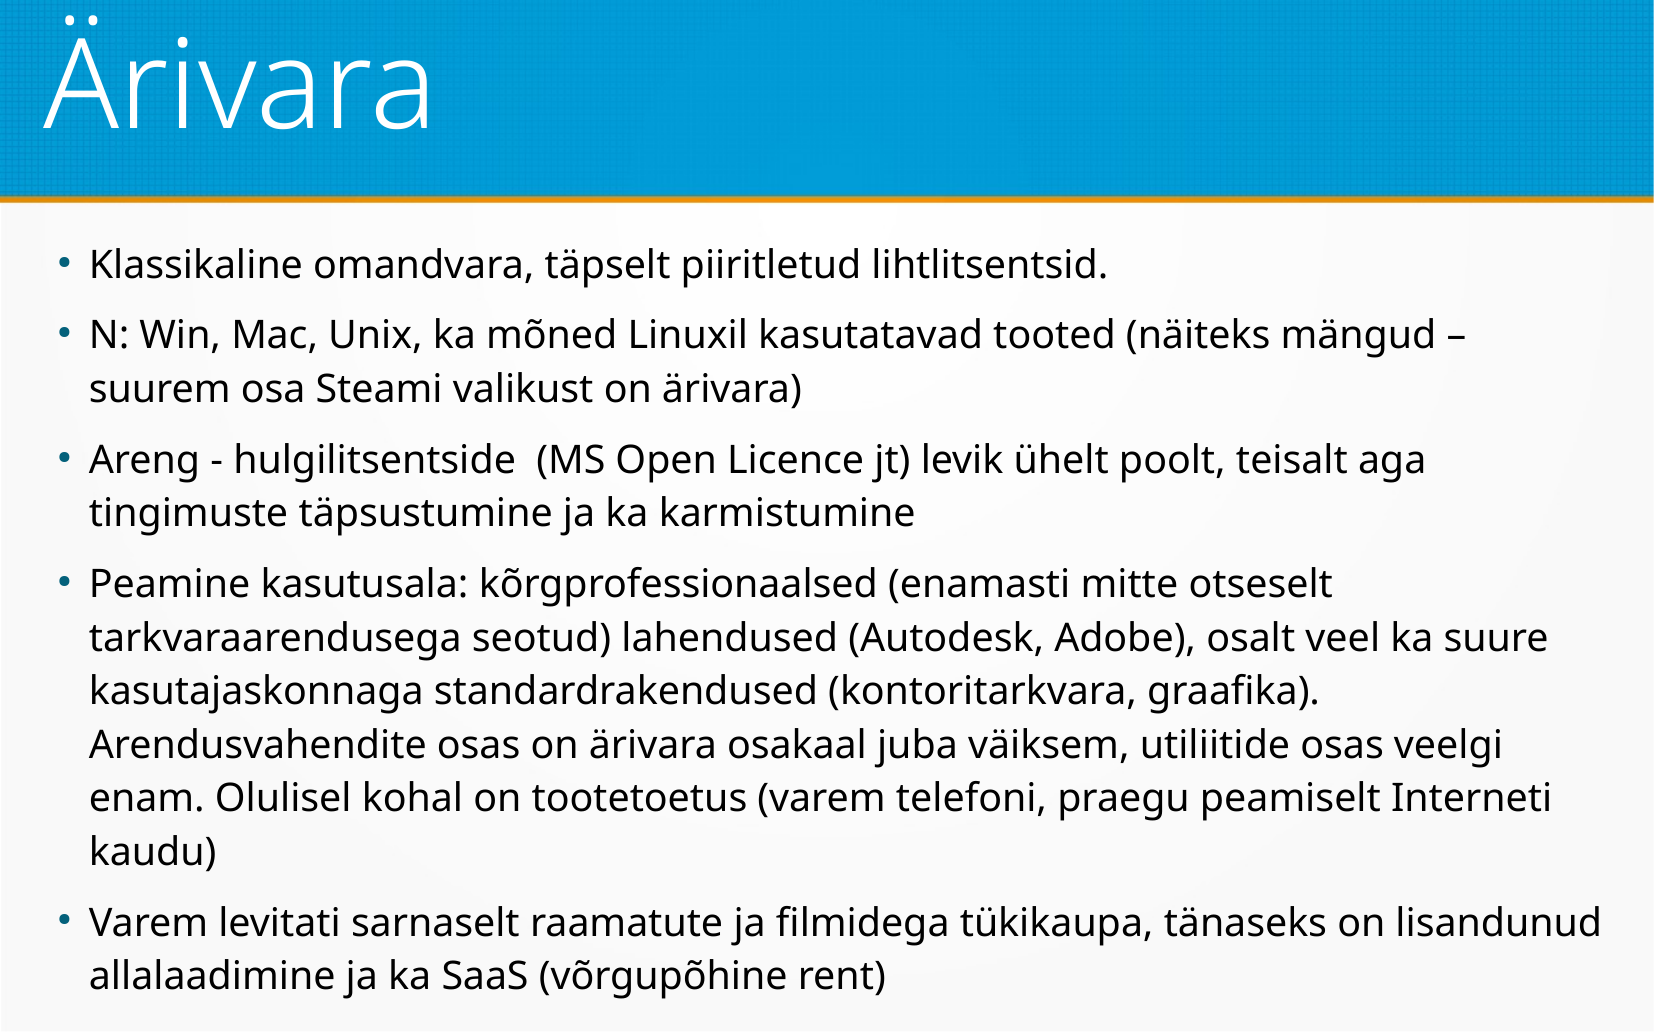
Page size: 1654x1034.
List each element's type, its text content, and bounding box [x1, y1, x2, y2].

title Ärivara [43, 0, 1619, 166]
picture [0, 195, 1654, 1034]
list Klassikaline omandvara, täpselt piiritletud lihtlitsentsid. N: Win, Mac, Unix, ka mõned Linuxil kasutatavad tooted (näiteks mängud – suurem osa Steami valikust on ärivara) Areng - hulgilitsentside (MS Open Licence jt) levik ühelt poolt, teisalt aga tingimuste täpsustumine ja ka karmistumine Peamine kasutusala: kõrgprofessionaalsed (enamasti mitte otseselt tarkvaraarendusega seotud) lahendused (Autodesk, Adobe), osalt veel ka suure kasutajaskonnaga standardrakendused (kontoritarkvara, graafika). Arendusvahendite osas on ärivara osakaal juba väiksem, utiliitide osas veelgi enam. Olulisel kohal on tootetoetus (varem telefoni, praegu peamiselt Interneti kaudu) Varem levitati sarnaselt raamatute ja filmidega tükikaupa, tänaseks on lisandunud allalaadimine ja ka SaaS (võrgupõhine rent) [47, 236, 1607, 1002]
